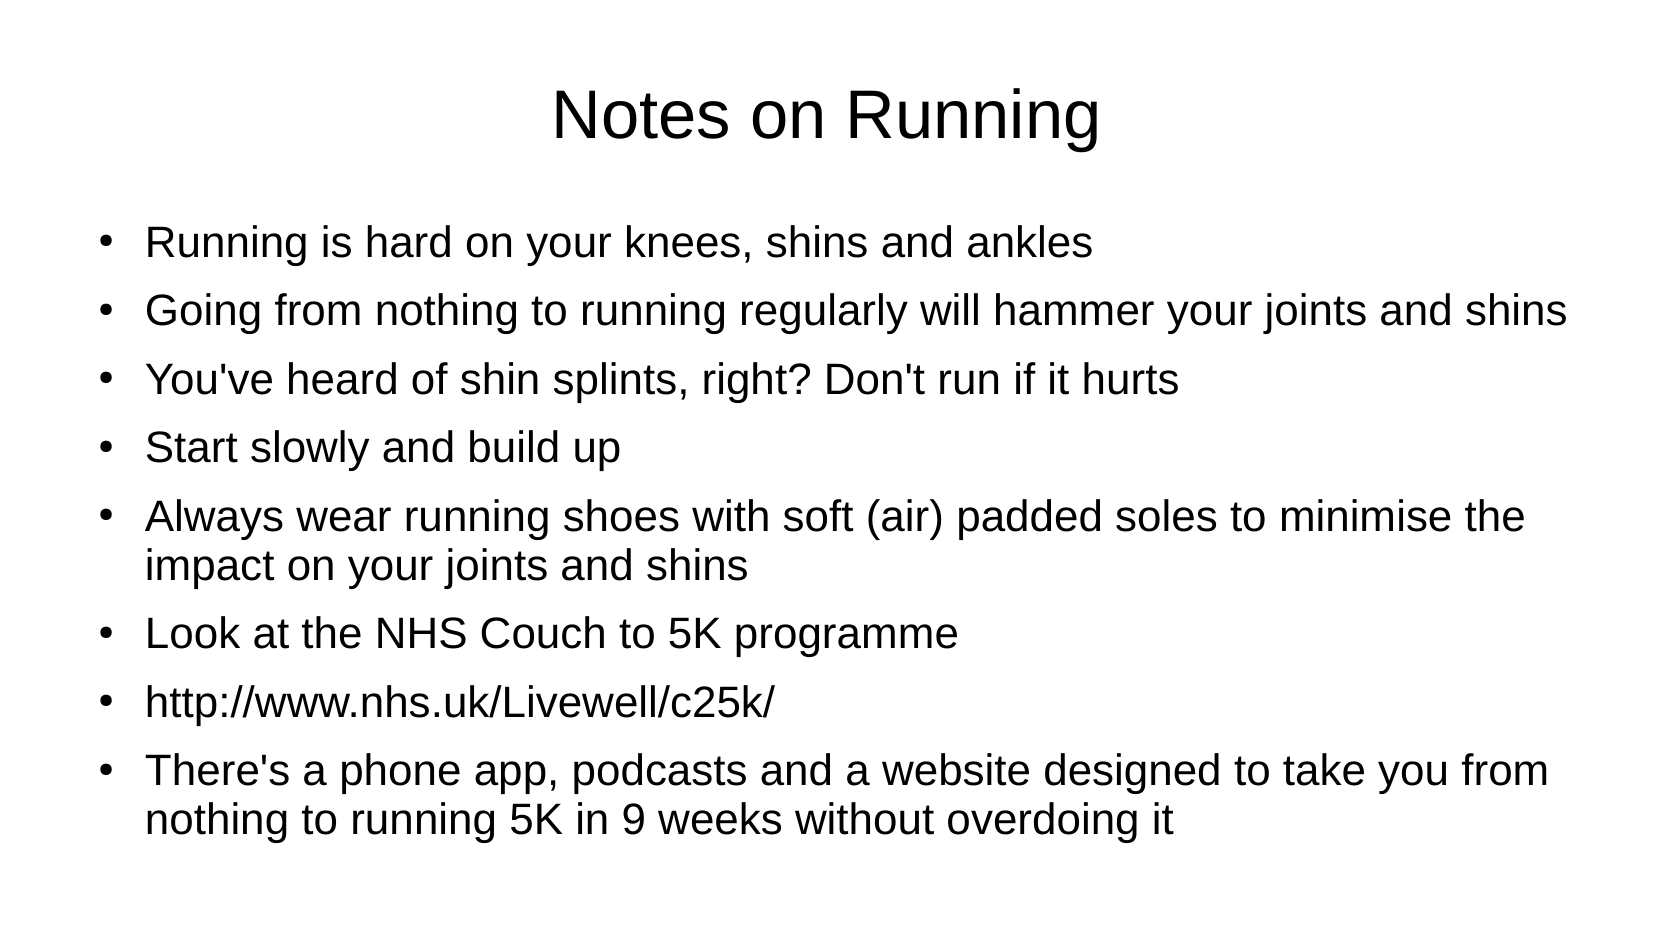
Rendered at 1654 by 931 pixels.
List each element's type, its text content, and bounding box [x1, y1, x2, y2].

title Notes on Running [82, 37, 1571, 193]
list Running is hard on your knees, shins and ankles Going from nothing to running regularly will hammer your joints and shins You've heard of shin splints, right? Don't run if it hurts Start slowly and build up Always wear running shoes with soft (air) padded soles to minimise the impact on your joints and shins Look at the NHS Couch to 5K programme http://www.nhs.uk/Livewell/c25k/ There's a phone app, podcasts and a website designed to take you from nothing to running 5K in 9 weeks without overdoing it [82, 217, 1571, 886]
